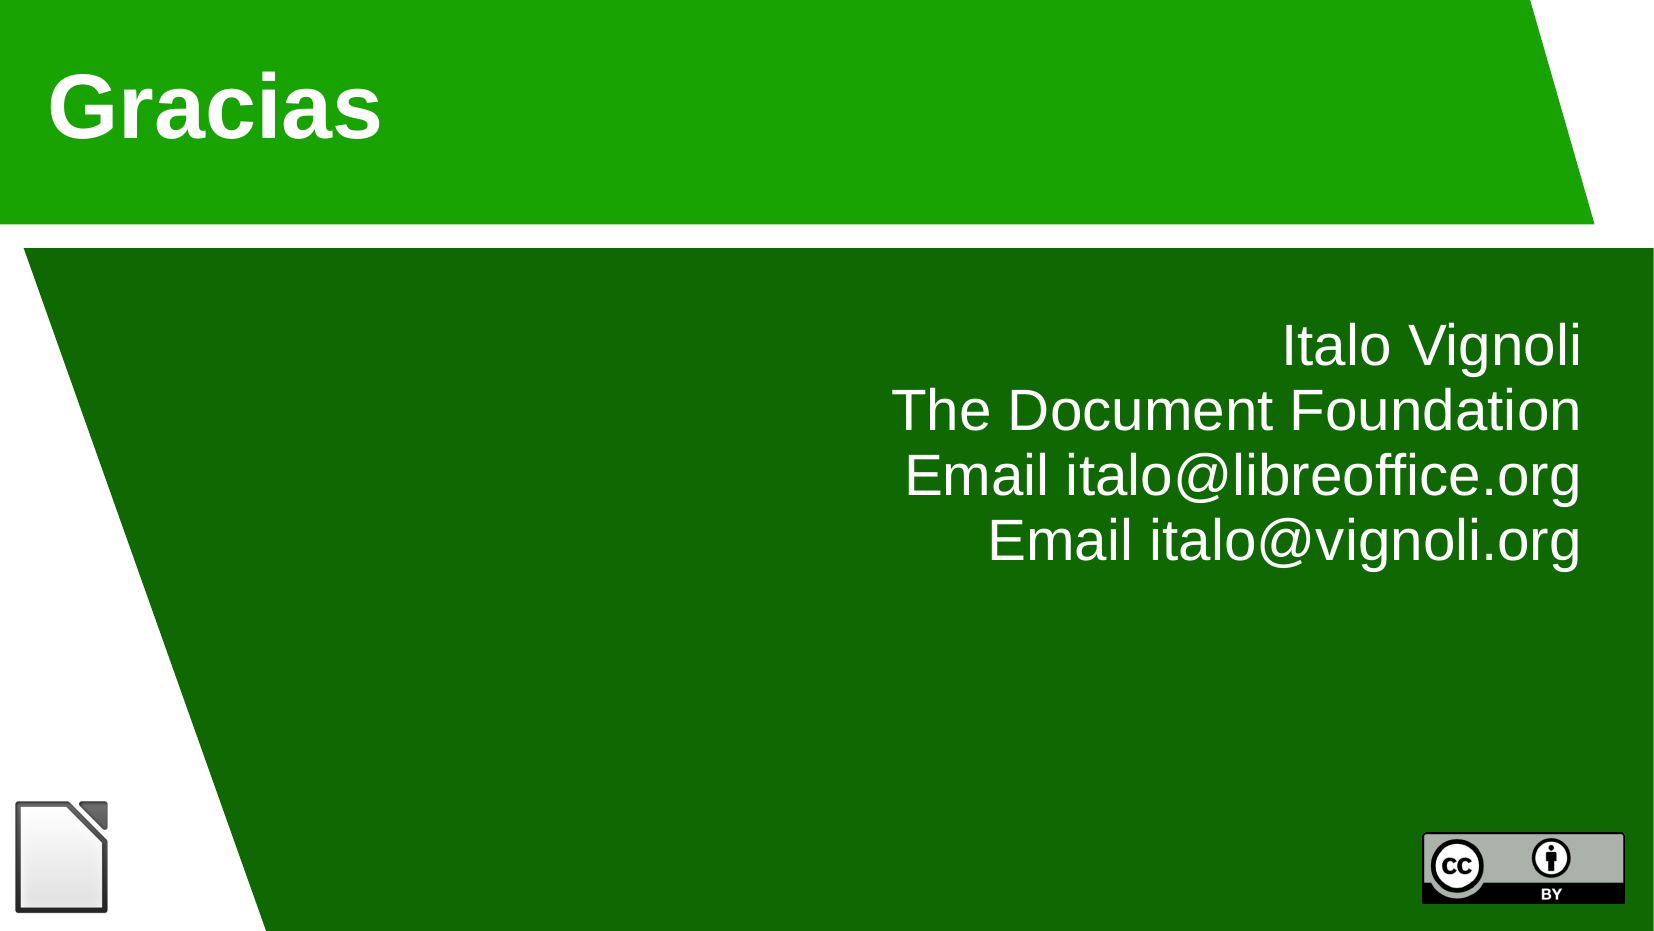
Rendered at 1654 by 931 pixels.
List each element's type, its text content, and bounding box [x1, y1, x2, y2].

list Italo Vignoli The Document Foundation Email italo@libreoffice.org Email italo@vignoli.org [307, 312, 1583, 691]
picture [1422, 832, 1625, 904]
title Gracias [47, 46, 1453, 167]
picture [12, 798, 111, 917]
